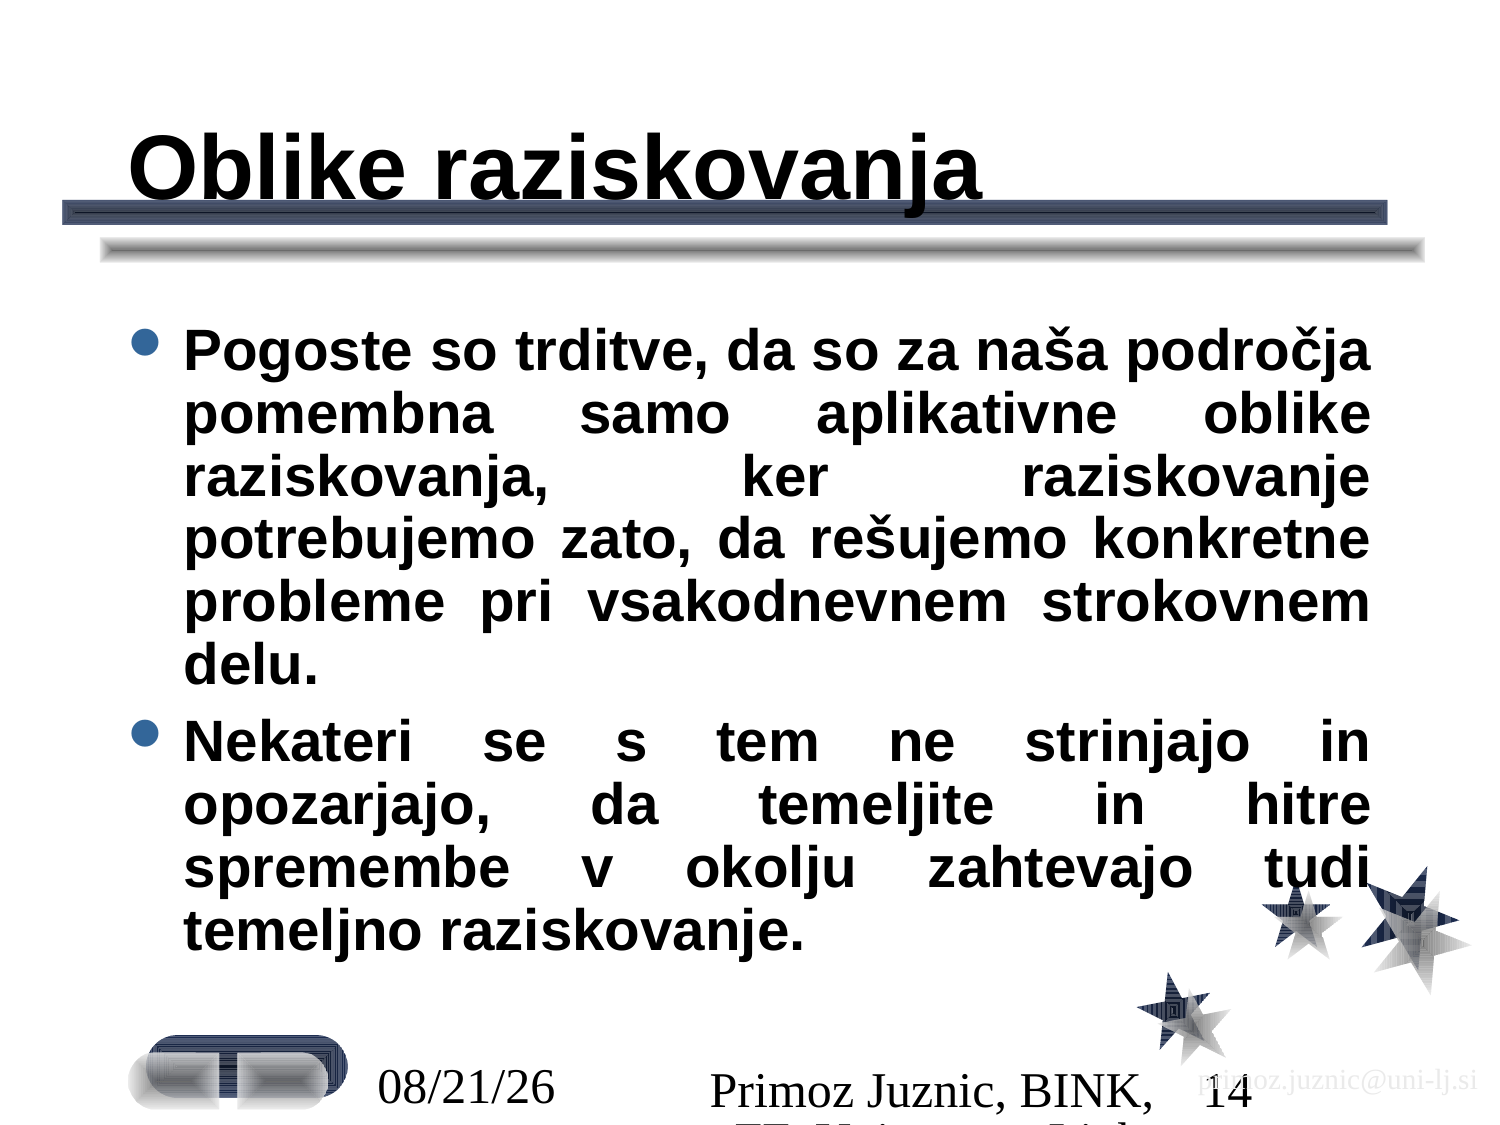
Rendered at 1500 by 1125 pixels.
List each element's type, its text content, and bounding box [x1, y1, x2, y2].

title Oblike raziskovanja [112, 37, 1388, 225]
list Pogoste so trditve, da so za naša področja pomembna samo aplikativne oblike raziskovanja, ker raziskovanje potrebujemo zato, da rešujemo konkretne probleme pri vsakodnevnem strokovnem delu. Nekateri se s tem ne strinjajo in opozarjajo, da temeljite in hitre spremembe v okolju zahtevajo tudi temeljno raziskovanje. [112, 312, 1388, 988]
